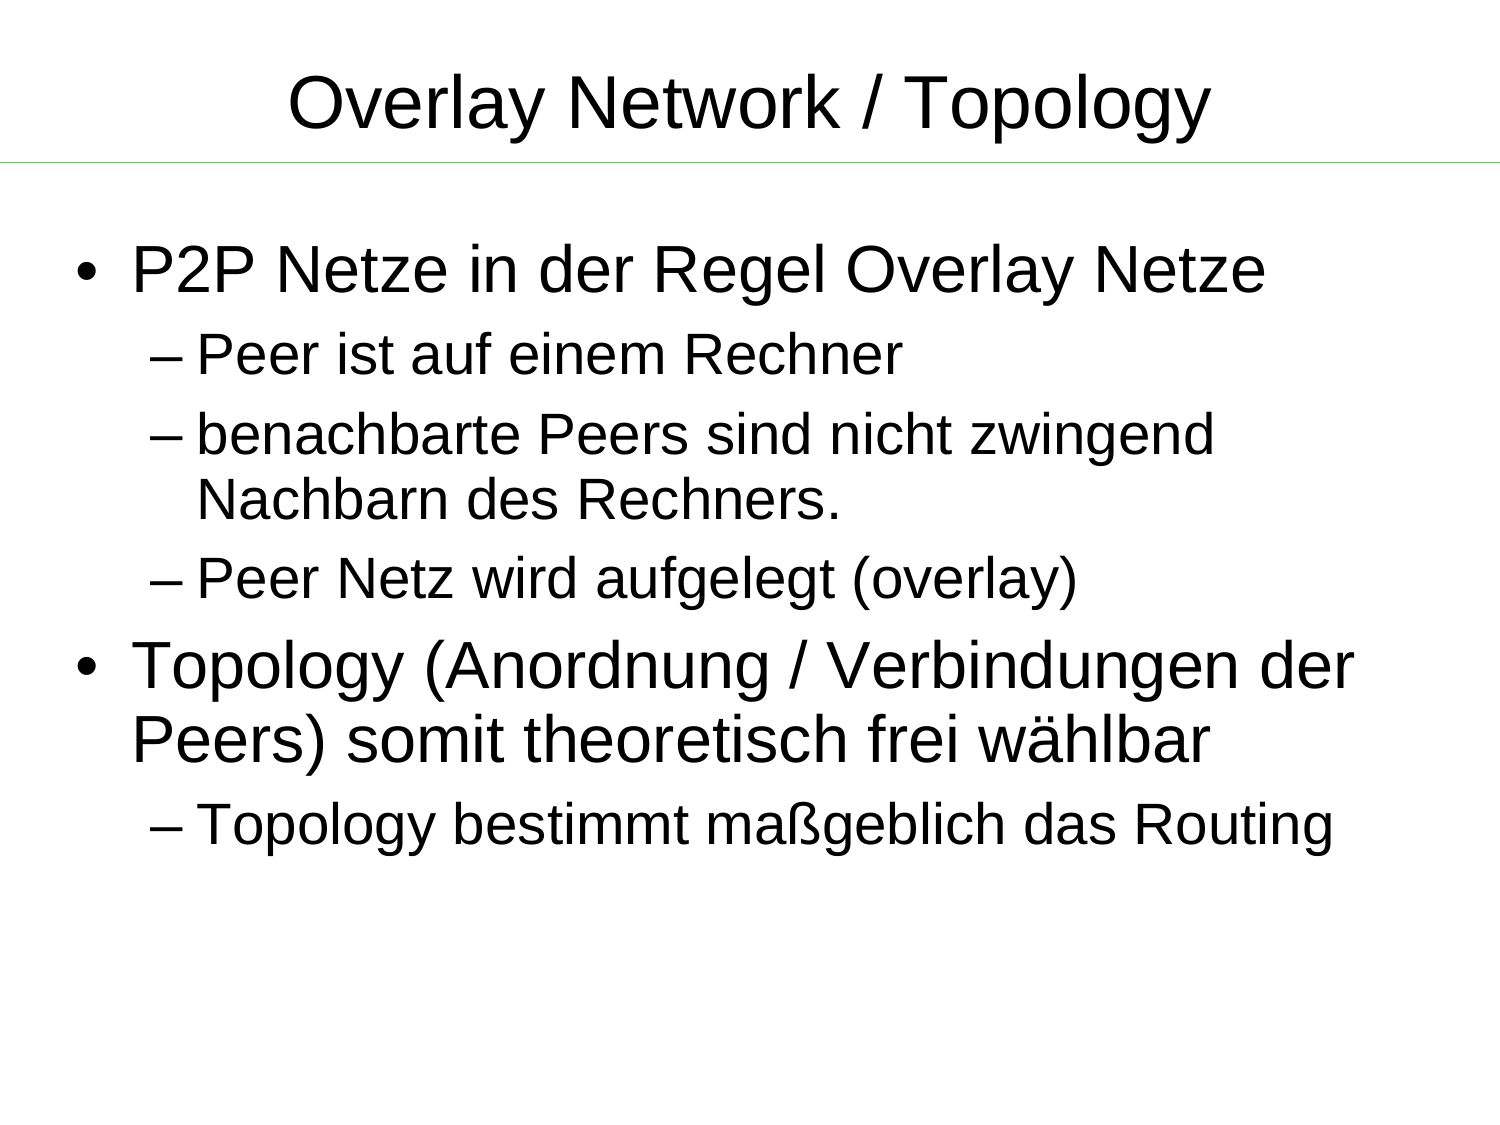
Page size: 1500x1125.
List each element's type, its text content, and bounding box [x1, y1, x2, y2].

list P2P Netze in der Regel Overlay Netze Peer ist auf einem Rechner benachbarte Peers sind nicht zwingend Nachbarn des Rechners. Peer Netz wird aufgelegt (overlay) Topology (Anordnung / Verbindungen der Peers) somit theoretisch frei wählbar Topology bestimmt maßgeblich das Routing [75, 232, 1426, 986]
title Overlay Network / Topology [75, 57, 1426, 148]
